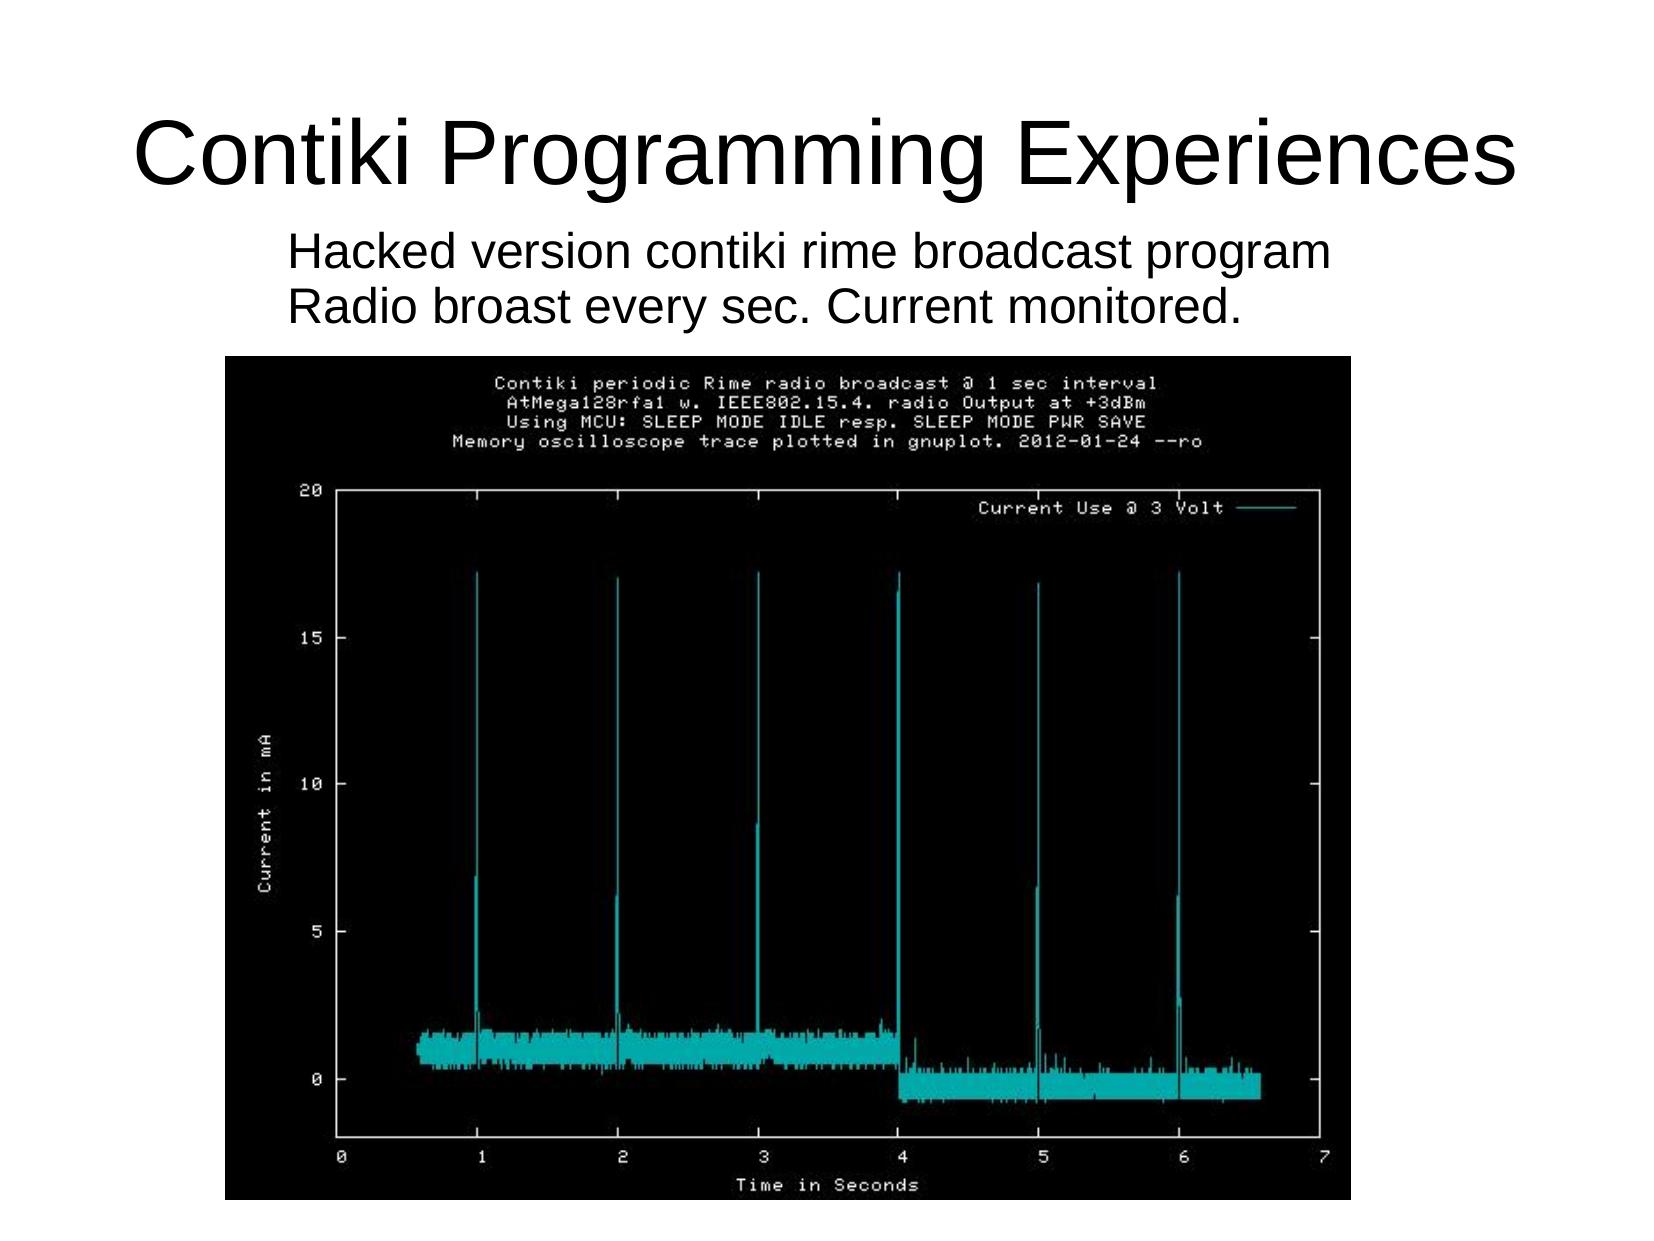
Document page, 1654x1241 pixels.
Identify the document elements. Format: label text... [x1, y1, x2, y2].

text_box Hacked version contiki rime broadcast program Radio broast every sec. Current monitored. [273, 215, 1348, 342]
picture [225, 356, 1351, 1201]
title Contiki Programming Experiences [82, 49, 1571, 257]
subtitle [82, 290, 1571, 1109]
